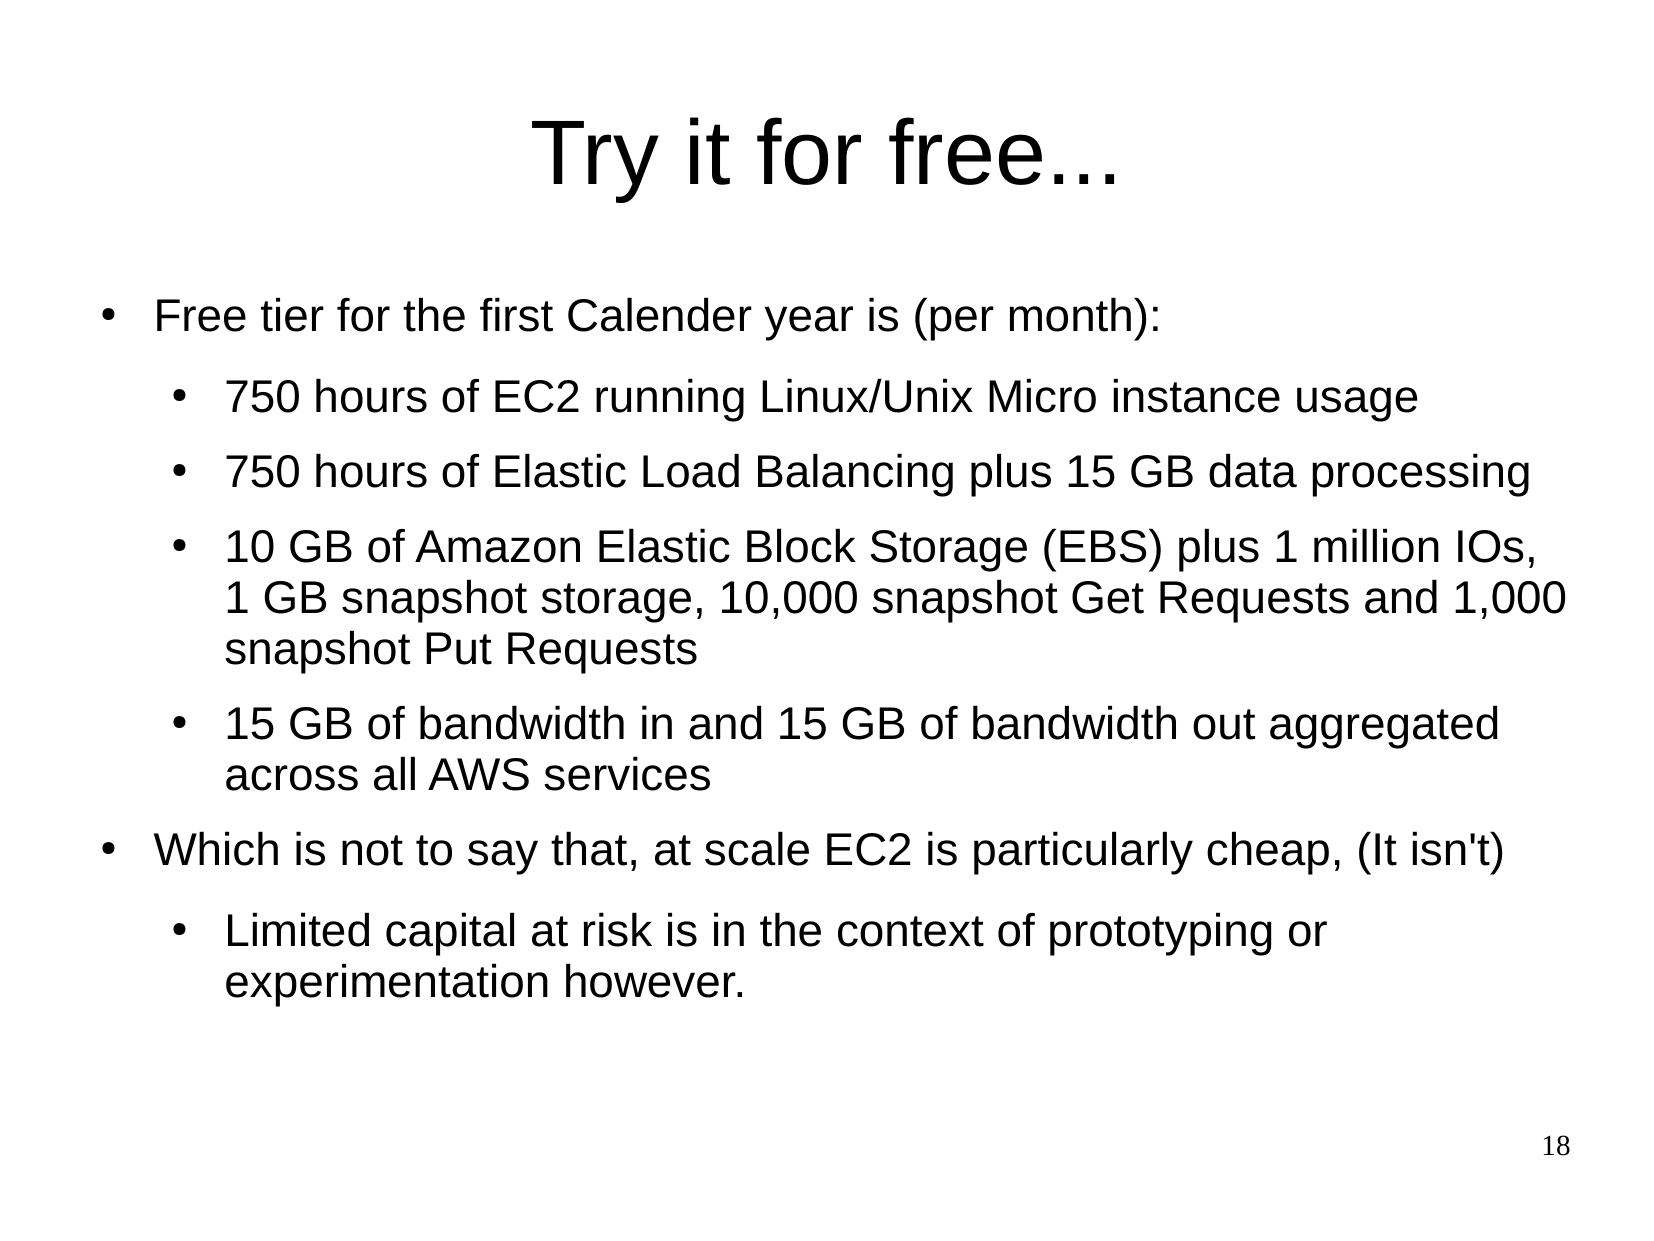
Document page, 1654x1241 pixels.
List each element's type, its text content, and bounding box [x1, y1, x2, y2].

title Try it for free... [82, 49, 1571, 257]
list Free tier for the first Calender year is (per month): 750 hours of EC2 running Linux/Unix Micro instance usage 750 hours of Elastic Load Balancing plus 15 GB data processing 10 GB of Amazon Elastic Block Storage (EBS) plus 1 million IOs, 1 GB snapshot storage, 10,000 snapshot Get Requests and 1,000 snapshot Put Requests 15 GB of bandwidth in and 15 GB of bandwidth out aggregated across all AWS services Which is not to say that, at scale EC2 is particularly cheap, (It isn't) Limited capital at risk is in the context of prototyping or experimentation however. [82, 290, 1571, 1109]
